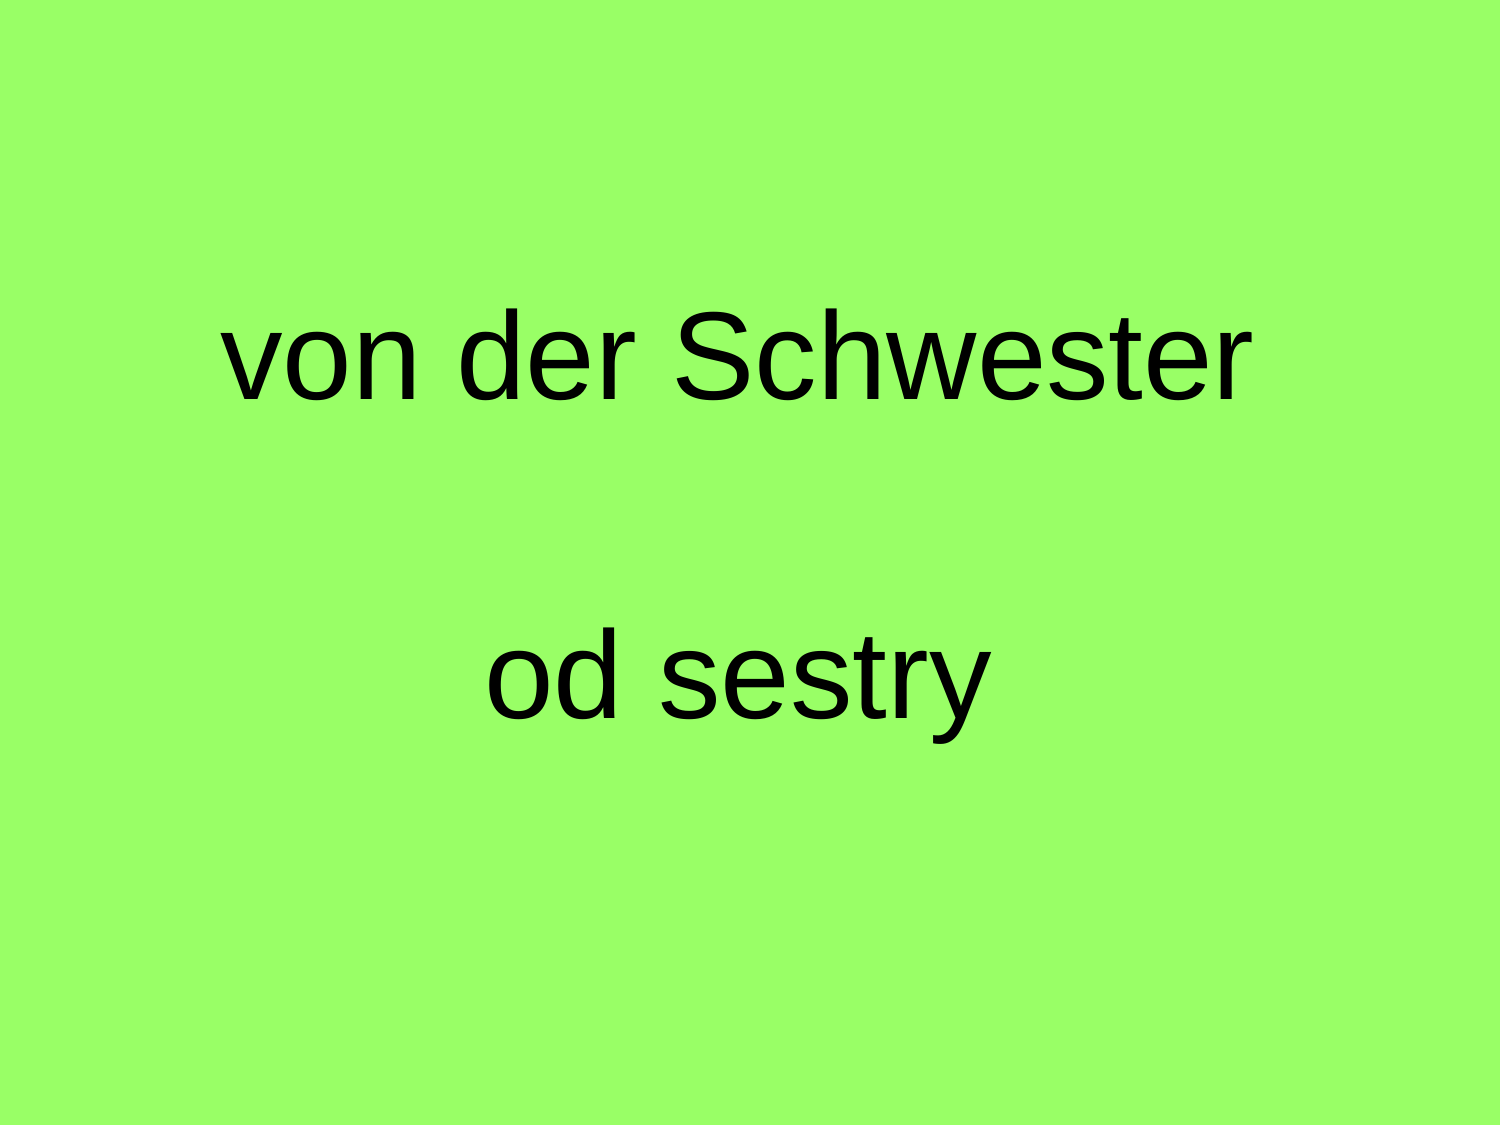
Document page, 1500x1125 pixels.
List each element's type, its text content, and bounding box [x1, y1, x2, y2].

title von der Schwester [88, 160, 1388, 539]
subtitle od sestry [76, 586, 1400, 921]
